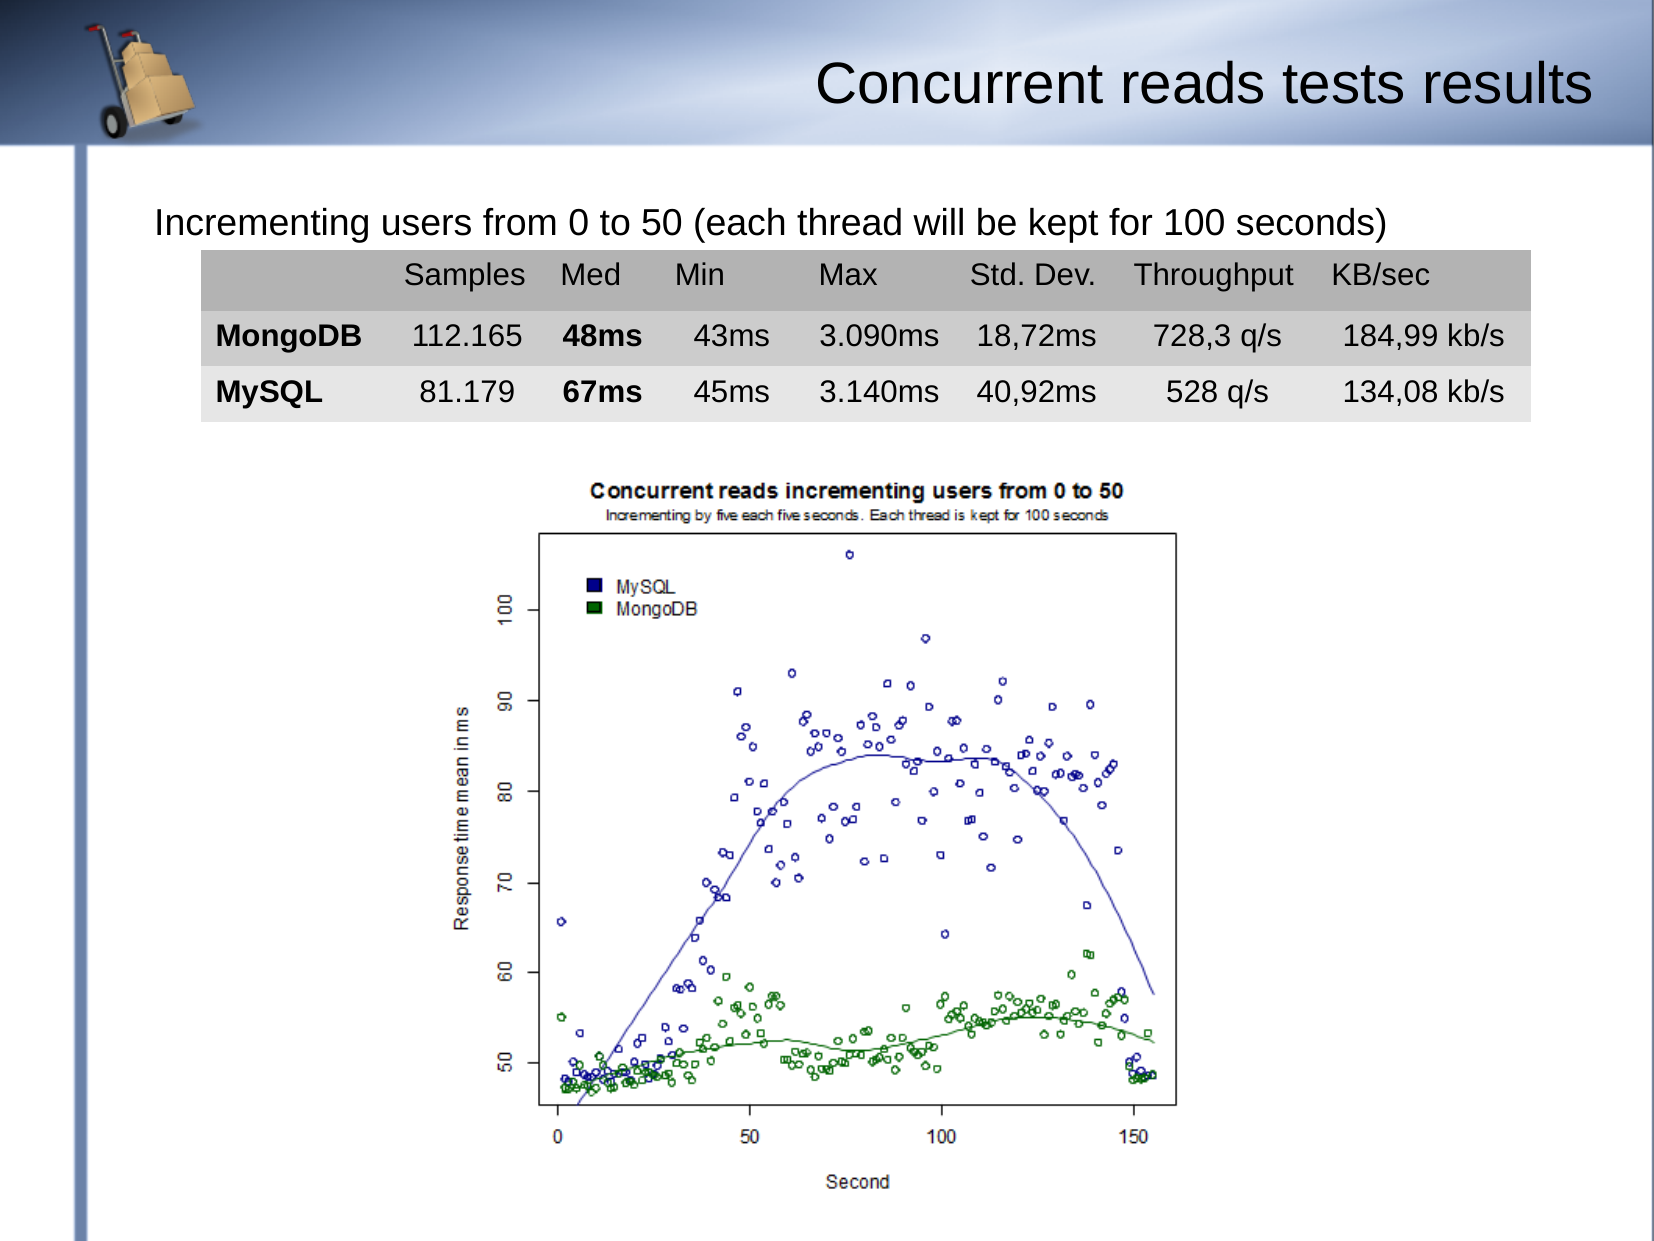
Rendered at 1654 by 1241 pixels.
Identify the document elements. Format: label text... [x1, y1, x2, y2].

table_header [201, 250, 389, 311]
title Concurrent reads tests results [213, 49, 1596, 118]
table_header Std. Dev. [955, 250, 1119, 311]
picture [0, 0, 1654, 1241]
table_cell MySQL [201, 366, 389, 422]
table_header KB/sec [1317, 250, 1531, 311]
table_header Max [804, 250, 955, 311]
table_cell 43ms [660, 311, 804, 366]
table_cell 3.140ms [804, 366, 955, 422]
table_cell 184,99 kb/s [1317, 311, 1531, 366]
table_cell MongoDB [201, 311, 389, 366]
table_cell 18,72ms [955, 311, 1119, 366]
list Incrementing users from 0 to 50 (each thread will be kept for 100 seconds) [154, 180, 1596, 1146]
table_cell 81.179 [389, 366, 546, 422]
table_cell 67ms [546, 366, 660, 422]
table_header Min [660, 250, 804, 311]
table_cell 134,08 kb/s [1317, 366, 1531, 422]
table_header Throughput [1119, 250, 1317, 311]
table_header Samples [389, 250, 546, 311]
table_cell 112.165 [389, 311, 546, 366]
table_header Med [546, 250, 660, 311]
table_cell 45ms [660, 366, 804, 422]
table_cell 40,92ms [955, 366, 1119, 422]
table_cell 3.090ms [804, 311, 955, 366]
table_cell 48ms [546, 311, 660, 366]
table_cell 528 q/s [1119, 366, 1317, 422]
table_cell 728,3 q/s [1119, 311, 1317, 366]
